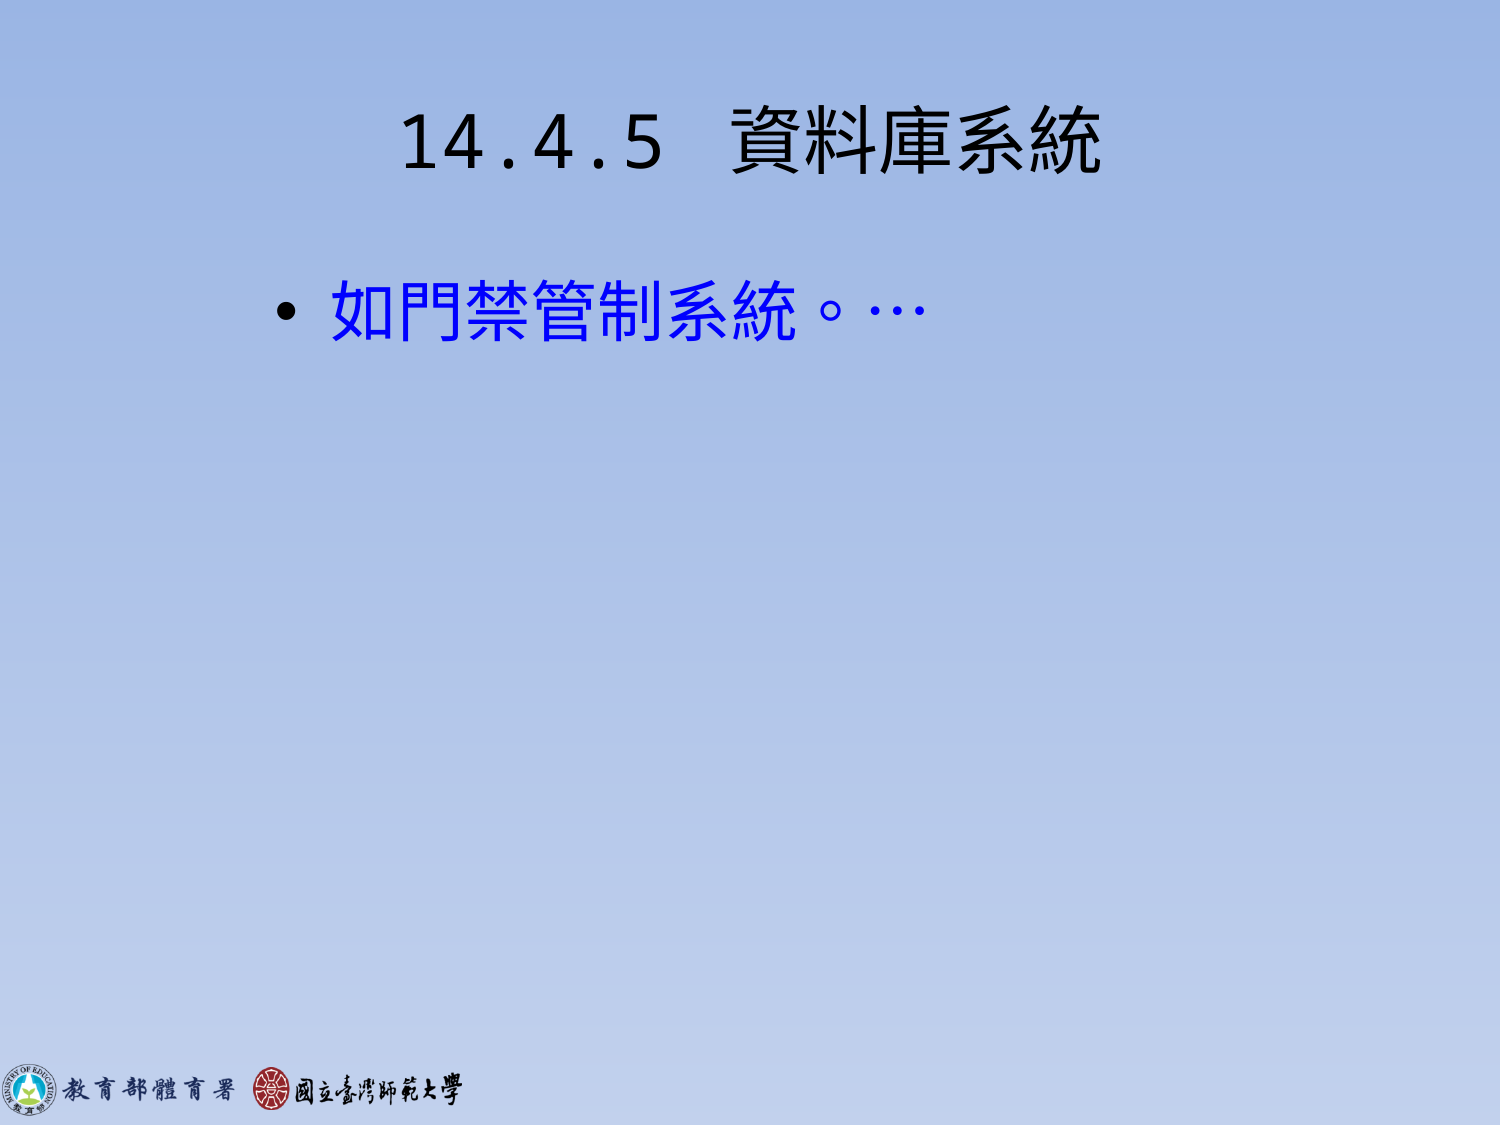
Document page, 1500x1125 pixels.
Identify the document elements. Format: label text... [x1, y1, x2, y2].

title 14.4.5 資料庫系統 [75, 45, 1426, 233]
list 如門禁管制系統。… [259, 262, 1332, 875]
